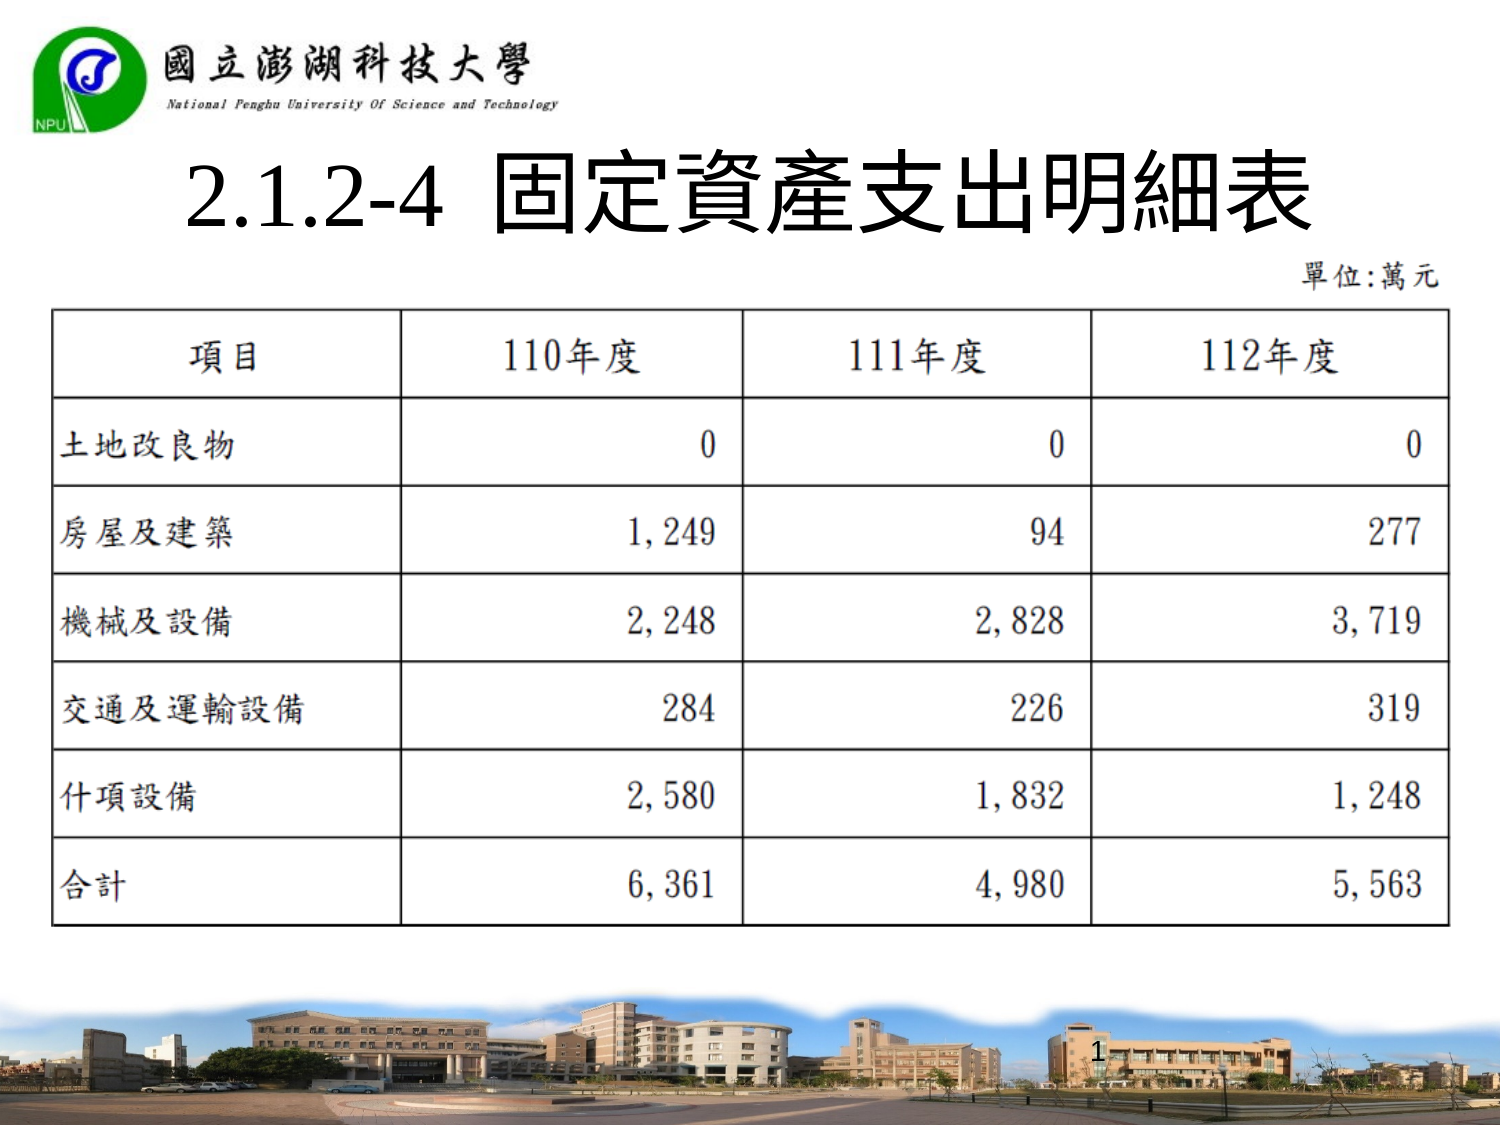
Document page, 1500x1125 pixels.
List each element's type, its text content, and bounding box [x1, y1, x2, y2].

picture [28, 253, 1466, 958]
title 2.1.2-4 固定資產支出明細表 [75, 126, 1426, 244]
